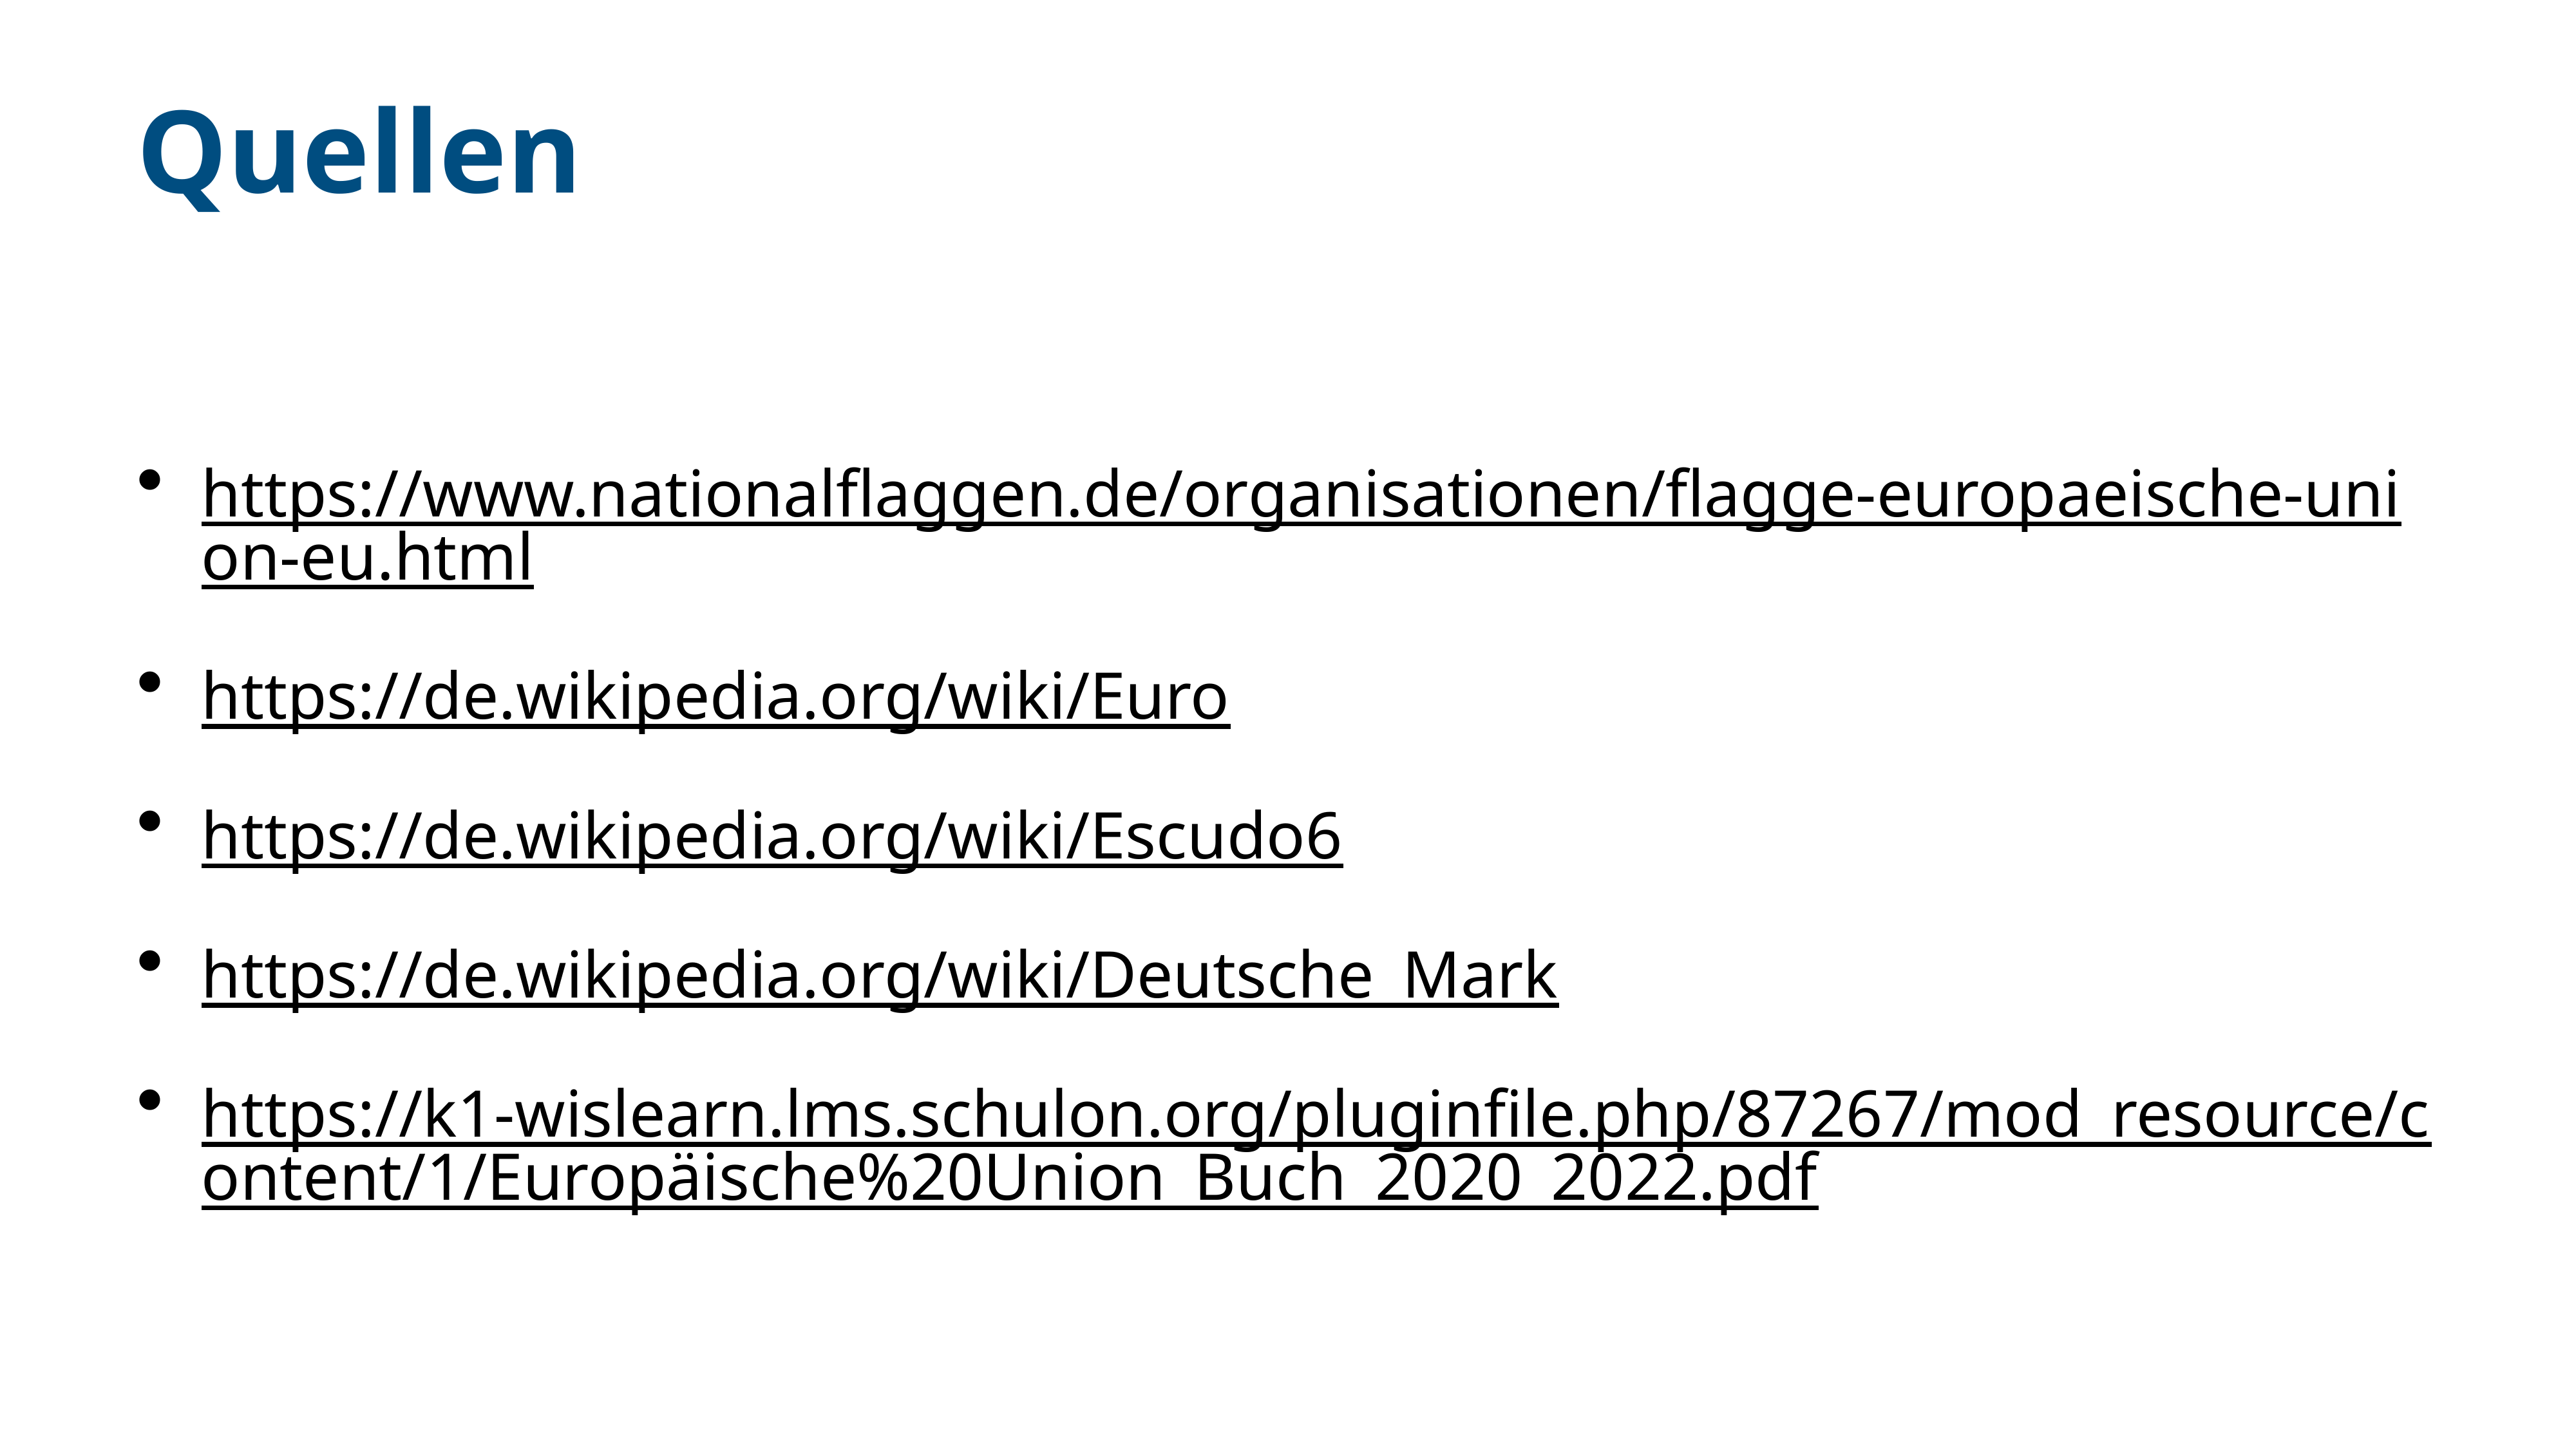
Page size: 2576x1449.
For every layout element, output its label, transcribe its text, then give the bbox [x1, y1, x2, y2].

list https://www.nationalflaggen.de/organisationen/flagge-europaeische-union-eu.html https://de.wikipedia.org/wiki/Euro https://de.wikipedia.org/wiki/Escudo6 https://de.wikipedia.org/wiki/Deutsche_Mark https://k1-wislearn.lms.schulon.org/pluginfile.php/87267/mod_resource/content/1/Europäische%20Union_Buch_2020_2022.pdf [127, 448, 2449, 1321]
title Quellen [127, 100, 2449, 252]
